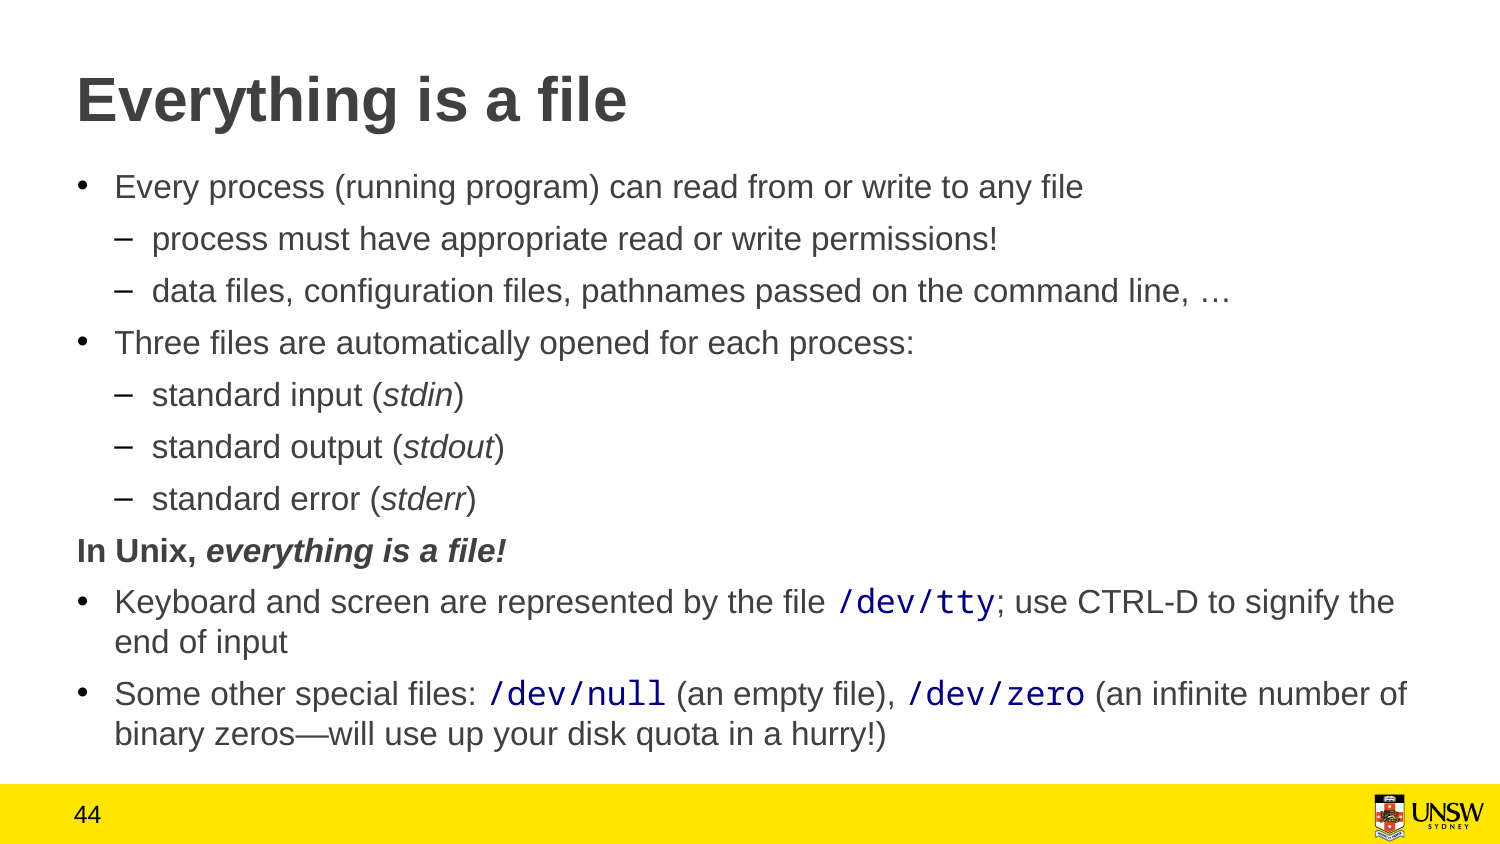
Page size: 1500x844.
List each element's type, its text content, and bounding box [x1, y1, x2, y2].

list Every process (running program) can read from or write to any file process must have appropriate read or write permissions! data files, configuration files, pathnames passed on the command line, … Three files are automatically opened for each process: standard input (stdin) standard output (stdout) standard error (stderr) In Unix, everything is a file! Keyboard and screen are represented by the file /dev/tty; use CTRL-D to signify the end of input Some other special files: /dev/null (an empty file), /dev/zero (an infinite number of binary zeros—will use up your disk quota in a hurry!) [76, 165, 1424, 756]
picture [0, 784, 1500, 844]
text_box <number> [59, 791, 219, 839]
title Everything is a file [76, 59, 1427, 136]
